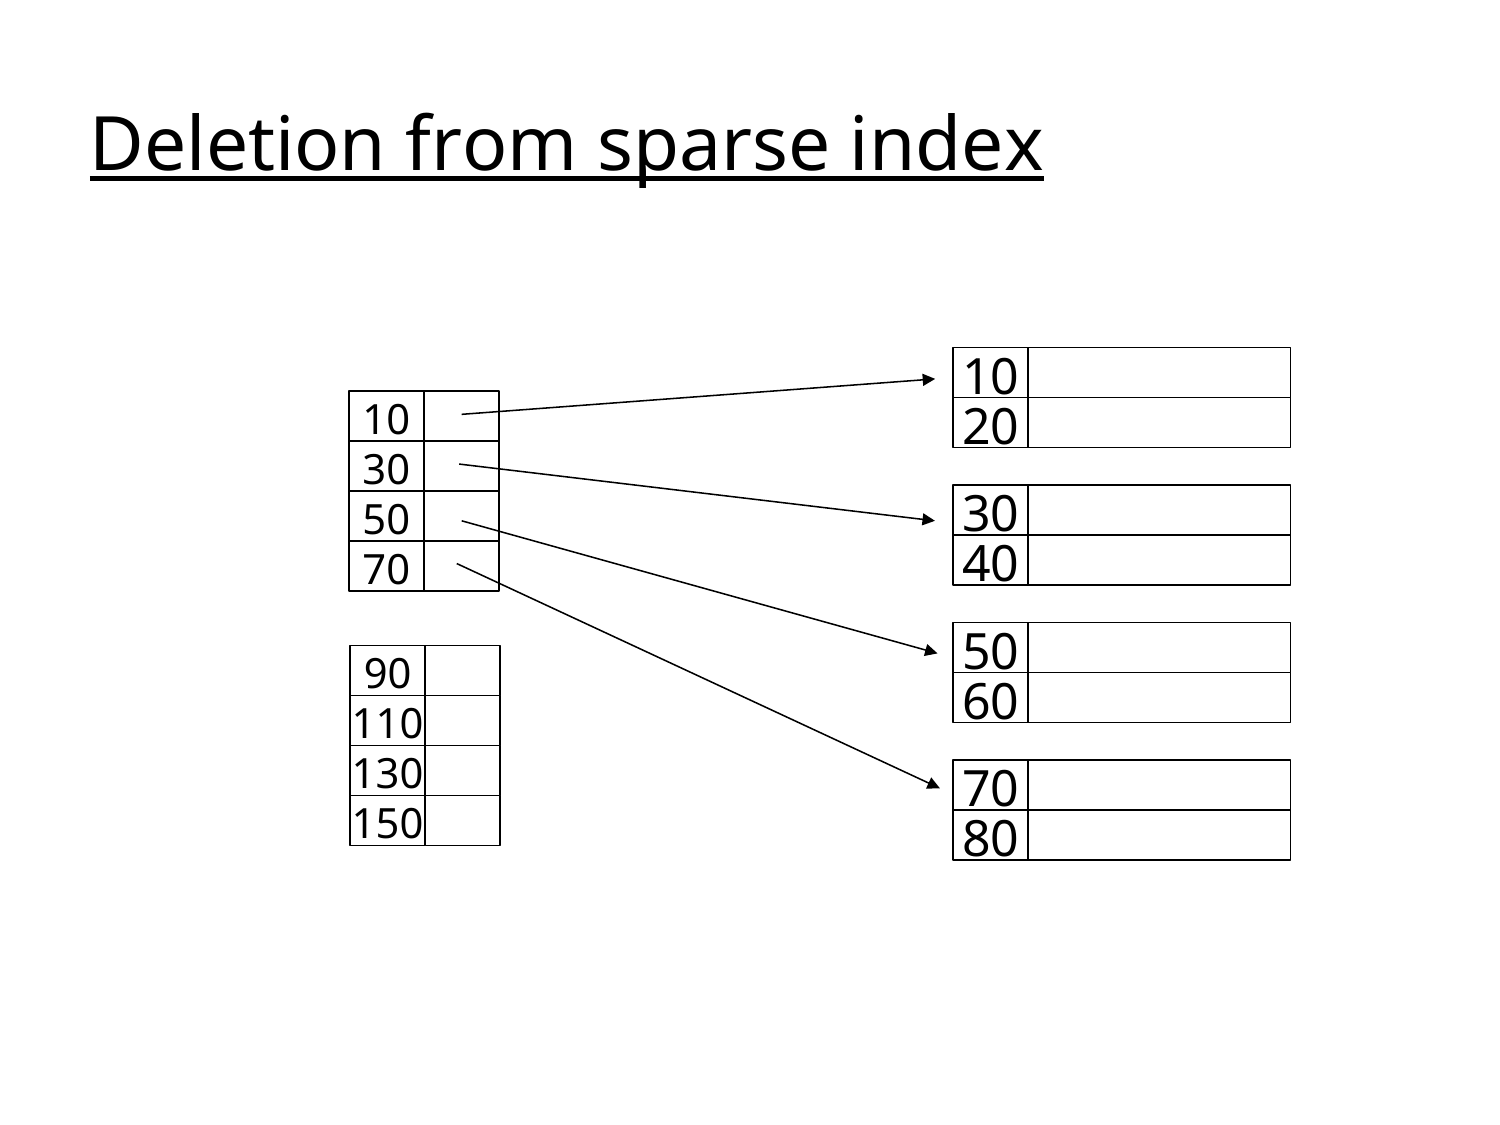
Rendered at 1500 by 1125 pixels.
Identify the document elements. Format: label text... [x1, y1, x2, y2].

text_box [1028, 622, 1291, 723]
list [99, 312, 1375, 988]
text_box 30 [953, 485, 1028, 536]
text_box 30 [348, 440, 424, 490]
title Deletion from sparse index [75, 75, 1351, 201]
text_box [1028, 760, 1291, 861]
text_box 130 [350, 745, 425, 795]
text_box [1028, 347, 1291, 448]
text_box 90 [350, 645, 425, 695]
text_box 70 [348, 540, 424, 591]
text_box 60 [953, 673, 1028, 723]
text_box 10 [953, 347, 1028, 398]
text_box 70 [953, 760, 1028, 811]
text_box 10 [348, 390, 423, 440]
text_box 110 [350, 695, 426, 745]
text_box 50 [953, 622, 1028, 673]
text_box 80 [953, 811, 1028, 861]
text_box 50 [348, 490, 423, 540]
text_box [423, 390, 499, 591]
text_box [1028, 485, 1291, 586]
text_box 40 [953, 536, 1028, 586]
text_box 150 [350, 795, 426, 846]
text_box [425, 645, 501, 846]
text_box 20 [953, 398, 1028, 448]
